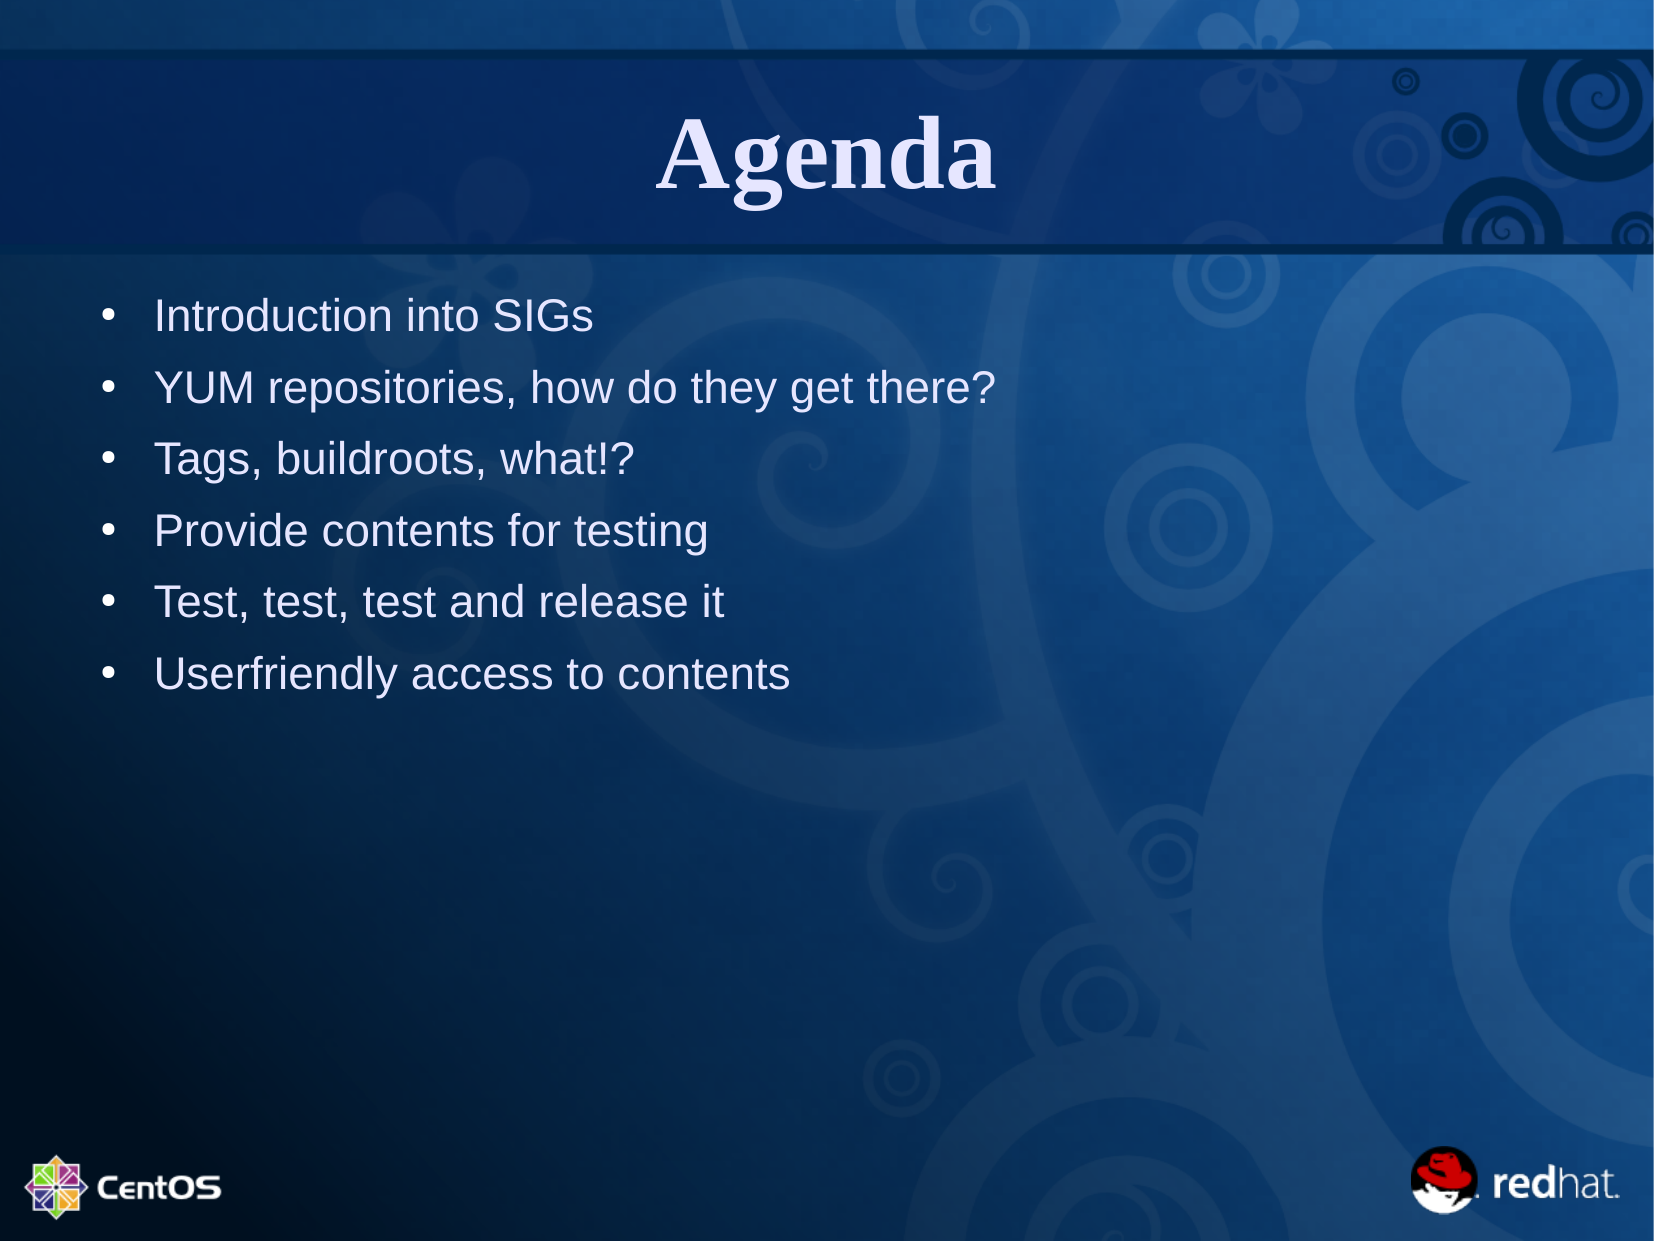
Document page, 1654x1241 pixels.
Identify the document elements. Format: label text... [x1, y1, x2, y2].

list Introduction into SIGs YUM repositories, how do they get there? Tags, buildroots, what!? Provide contents for testing Test, test, test and release it Userfriendly access to contents [82, 290, 1571, 1010]
title Agenda [82, 49, 1571, 257]
picture [0, 0, 1654, 1241]
